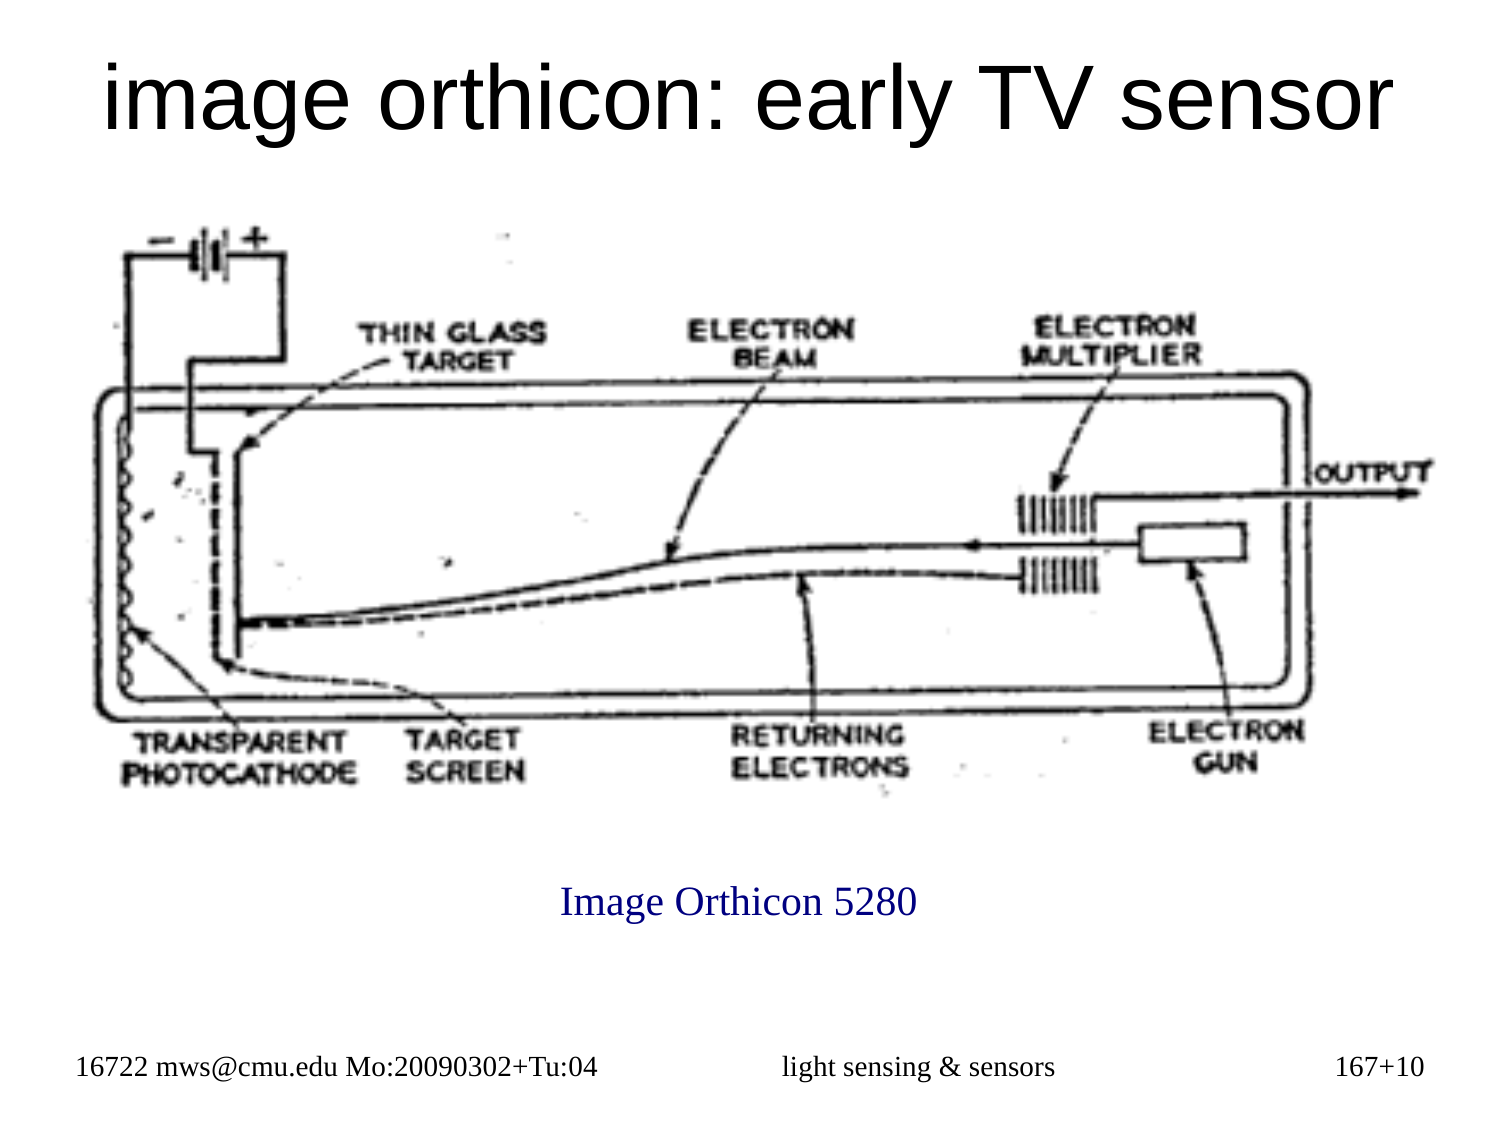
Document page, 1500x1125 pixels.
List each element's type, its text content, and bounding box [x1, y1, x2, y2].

chart [12, 187, 1500, 826]
text_box Image Orthicon 5280 [525, 866, 953, 938]
title image orthicon: early TV sensor [75, 46, 1425, 149]
